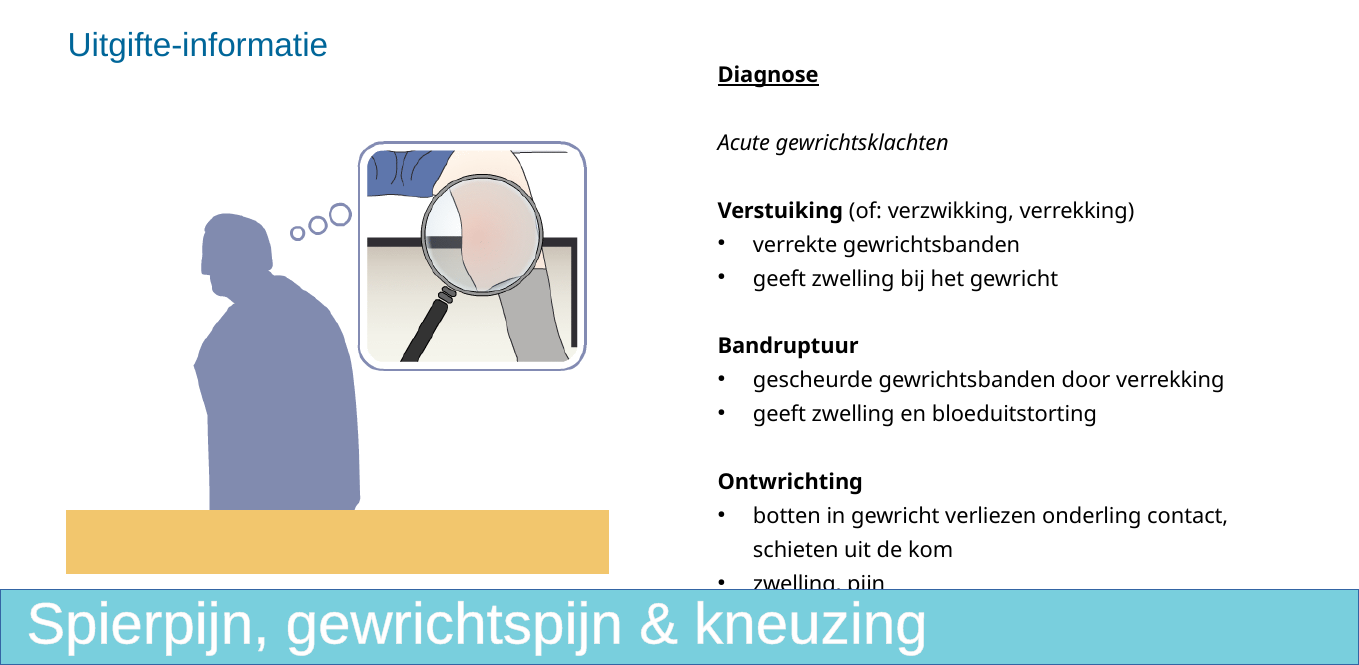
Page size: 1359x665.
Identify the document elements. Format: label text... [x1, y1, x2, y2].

text_box Diagnose Acute gewrichtsklachten Verstuiking (of: verzwikking, verrekking) verrekte gewrichtsbanden geeft zwelling bij het gewricht Bandruptuur gescheurde gewrichtsbanden door verrekking geeft zwelling en bloeduitstorting Ontwrichting botten in gewricht verliezen onderling contact, schieten uit de kom zwelling, pijn abnormale vorm, bewegingsstoornis. [702, 100, 1291, 589]
picture [66, 118, 609, 574]
title Spierpijn, gewrichtspijn & kneuzing [26, 590, 1229, 665]
text_box [0, 589, 1359, 665]
title Uitgifte-informatie [67, 26, 1291, 100]
